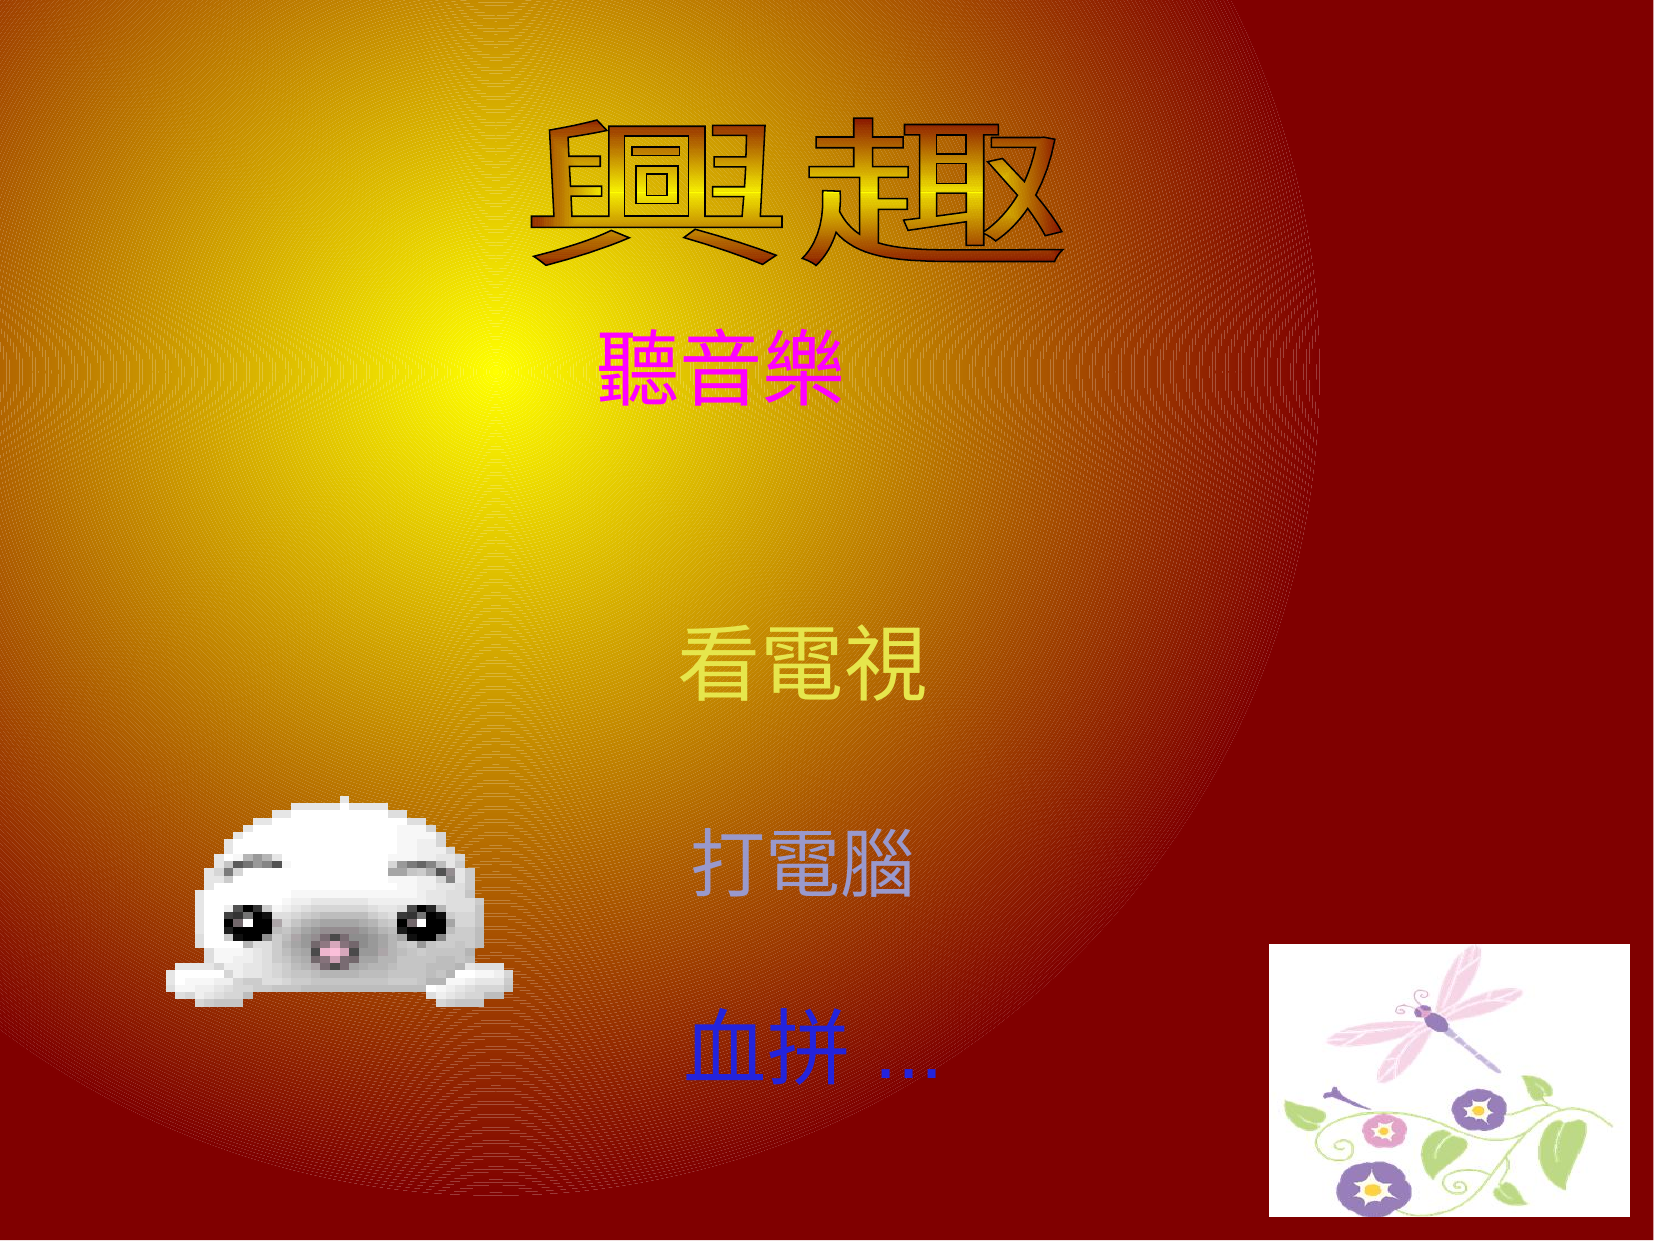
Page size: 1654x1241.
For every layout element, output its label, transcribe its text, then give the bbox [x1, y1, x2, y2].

text_box 興趣 [903, 124, 1062, 246]
text_box 興趣 [531, 120, 783, 228]
picture [1269, 944, 1630, 1217]
text_box 聽音樂 [472, 295, 1181, 410]
text_box 興趣 [683, 229, 777, 265]
text_box 看電視 [620, 590, 1063, 706]
text_box 興趣 [802, 118, 1063, 266]
picture [1181, 126, 1537, 414]
text_box 血拼... [590, 974, 1063, 1090]
picture [147, 738, 533, 1029]
text_box 打電腦 [620, 797, 1241, 903]
text_box 興趣 [533, 230, 630, 266]
